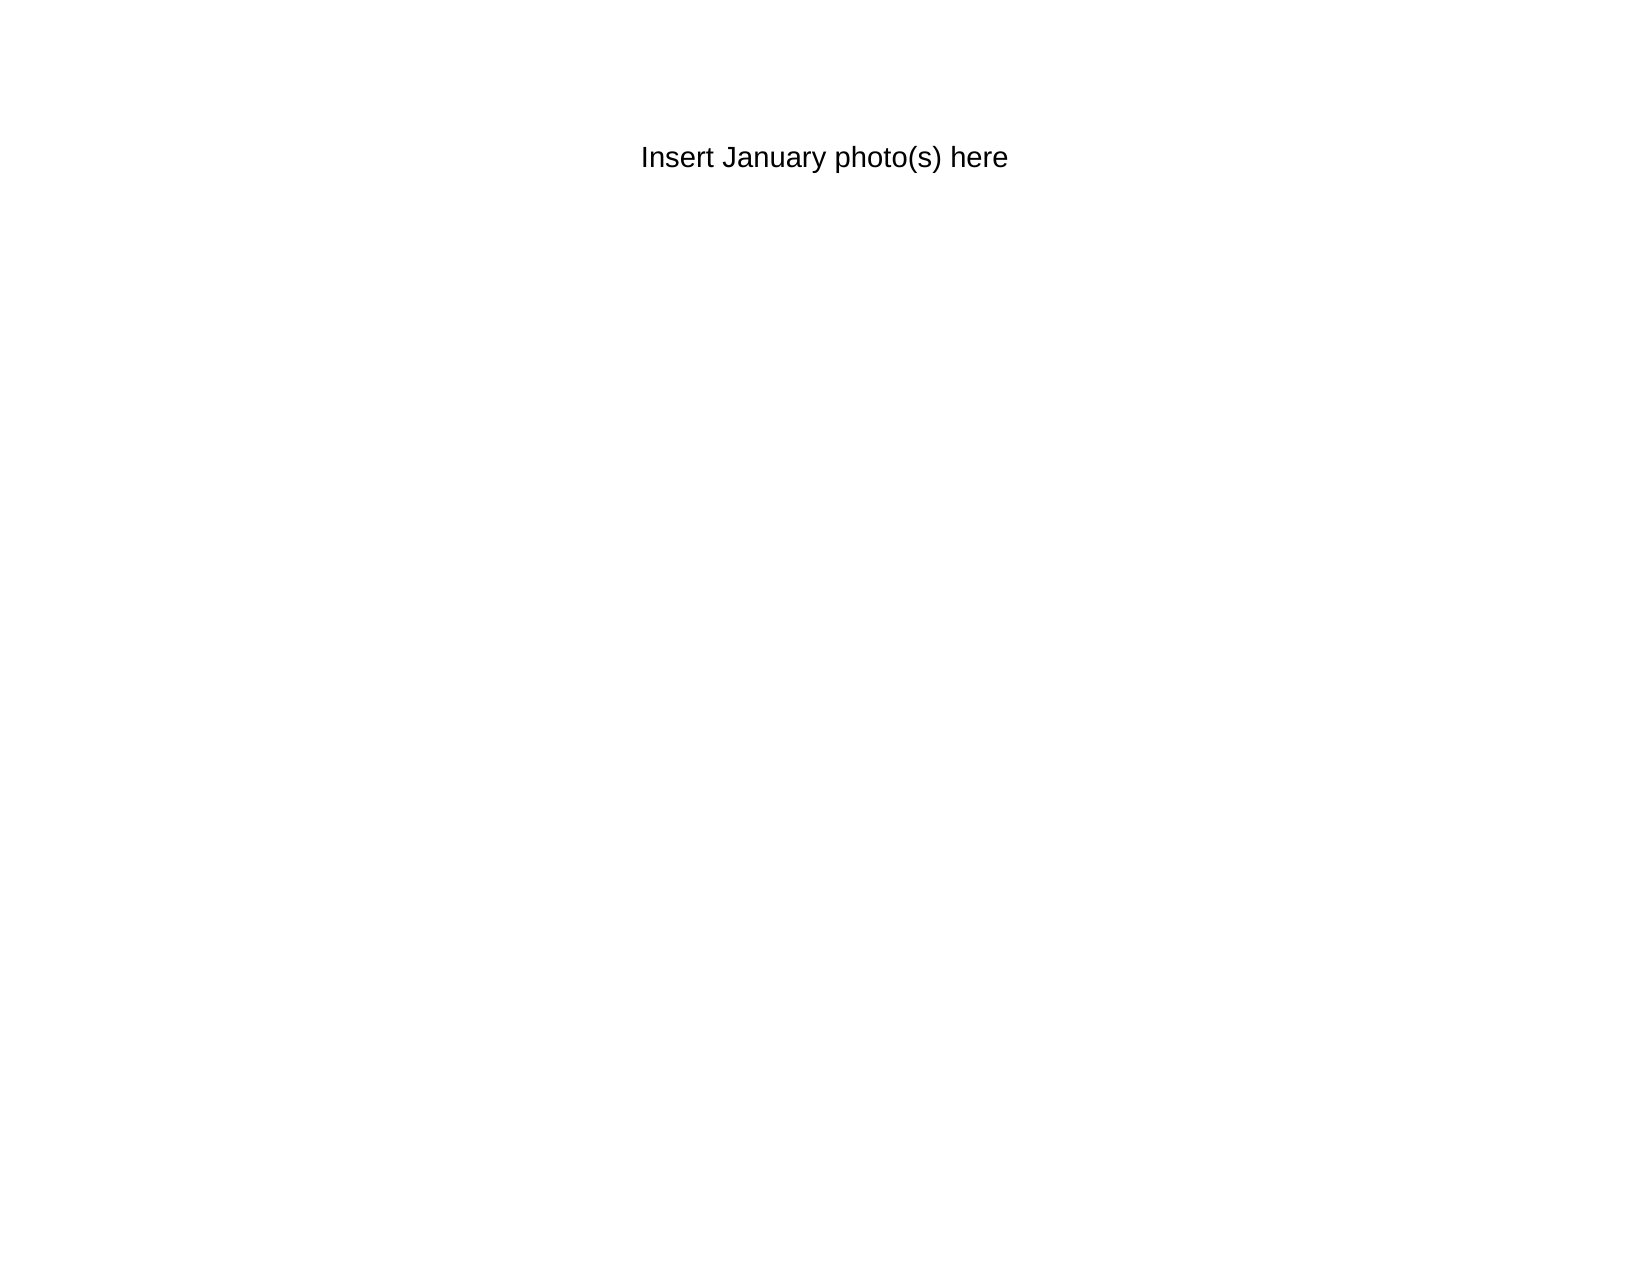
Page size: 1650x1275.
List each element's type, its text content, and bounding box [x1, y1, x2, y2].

title Insert January photo(s) here [82, 50, 1568, 264]
